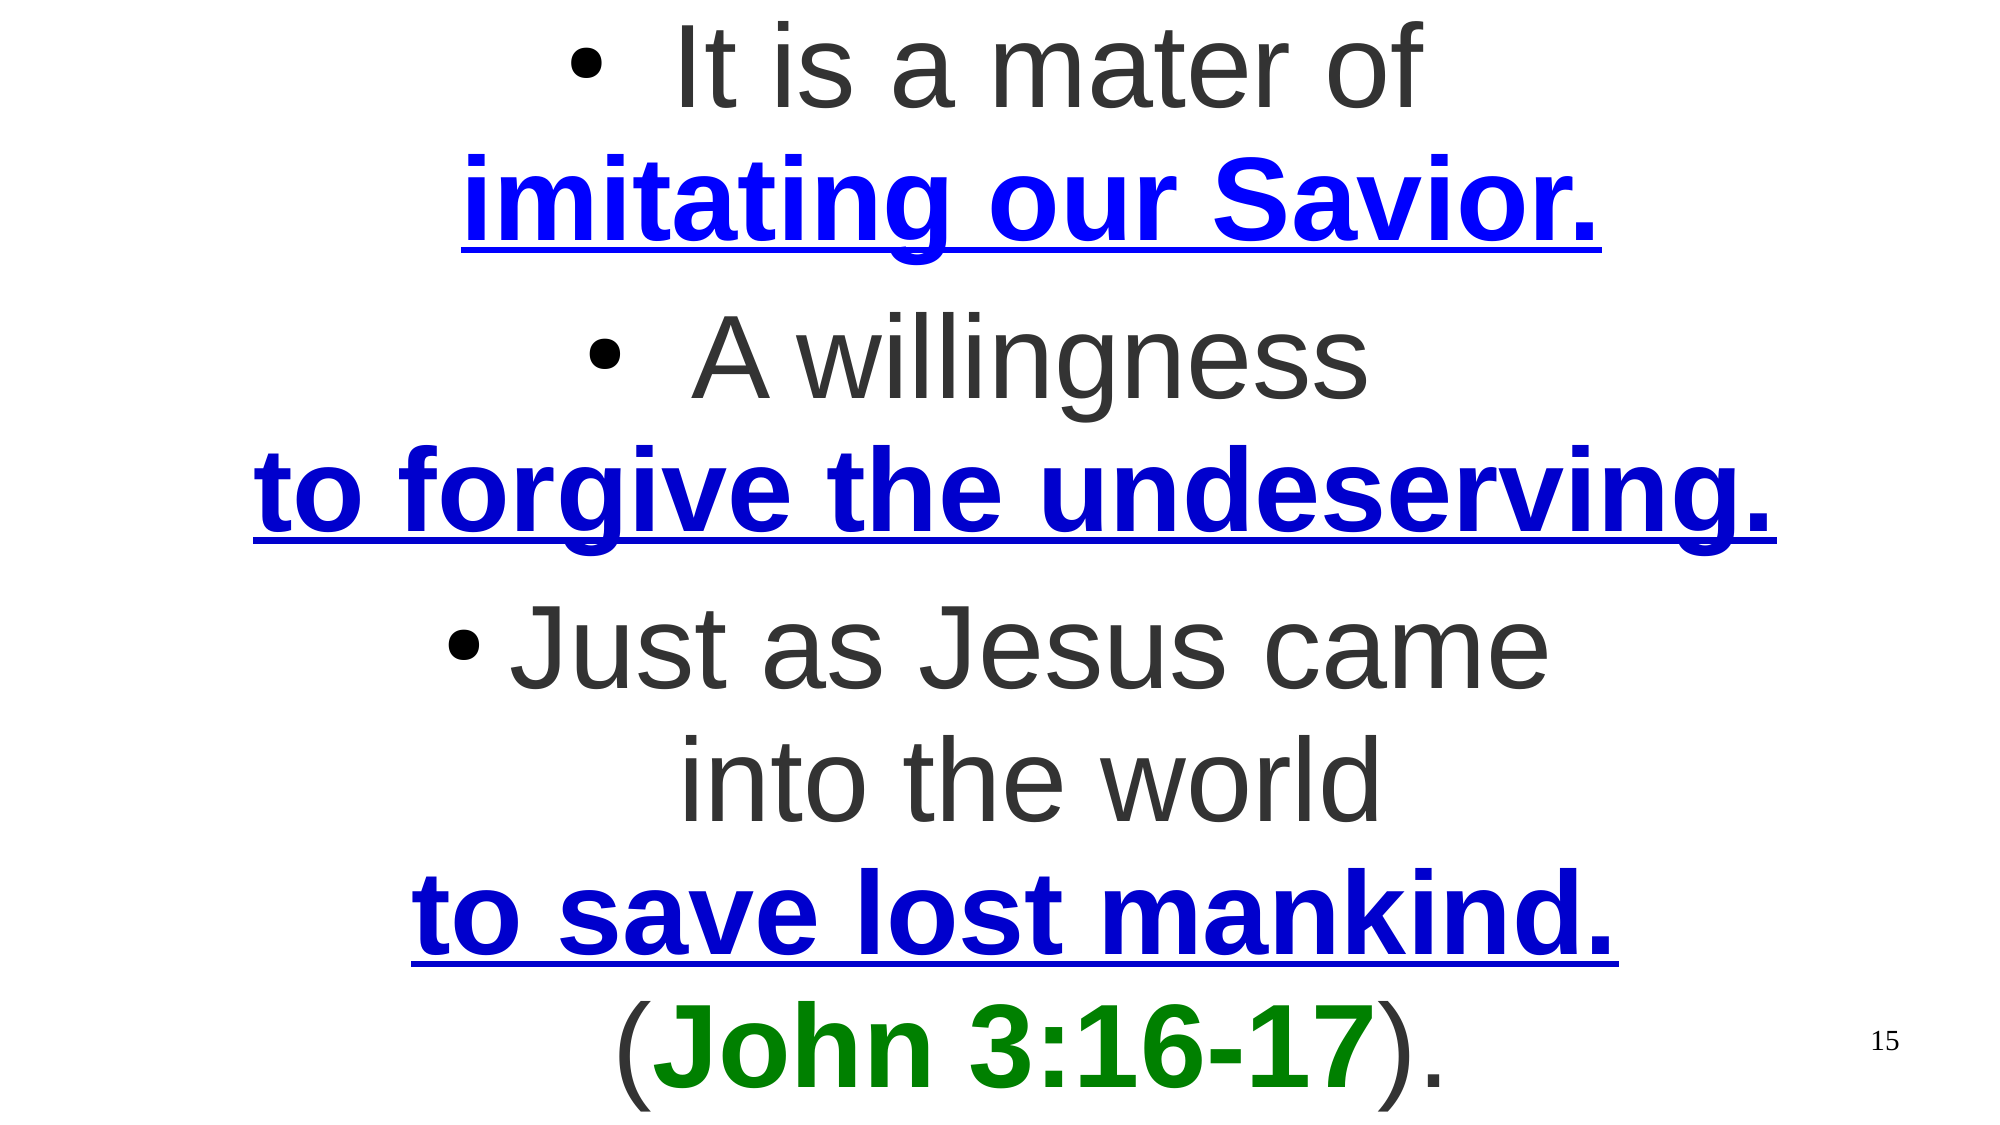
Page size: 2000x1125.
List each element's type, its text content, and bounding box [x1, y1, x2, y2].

list It is a mater of imitating our Savior. A willingness to forgive the undeserving. Just as Jesus came into the world to save lost mankind. (John 3:16-17). [0, 0, 1996, 1123]
